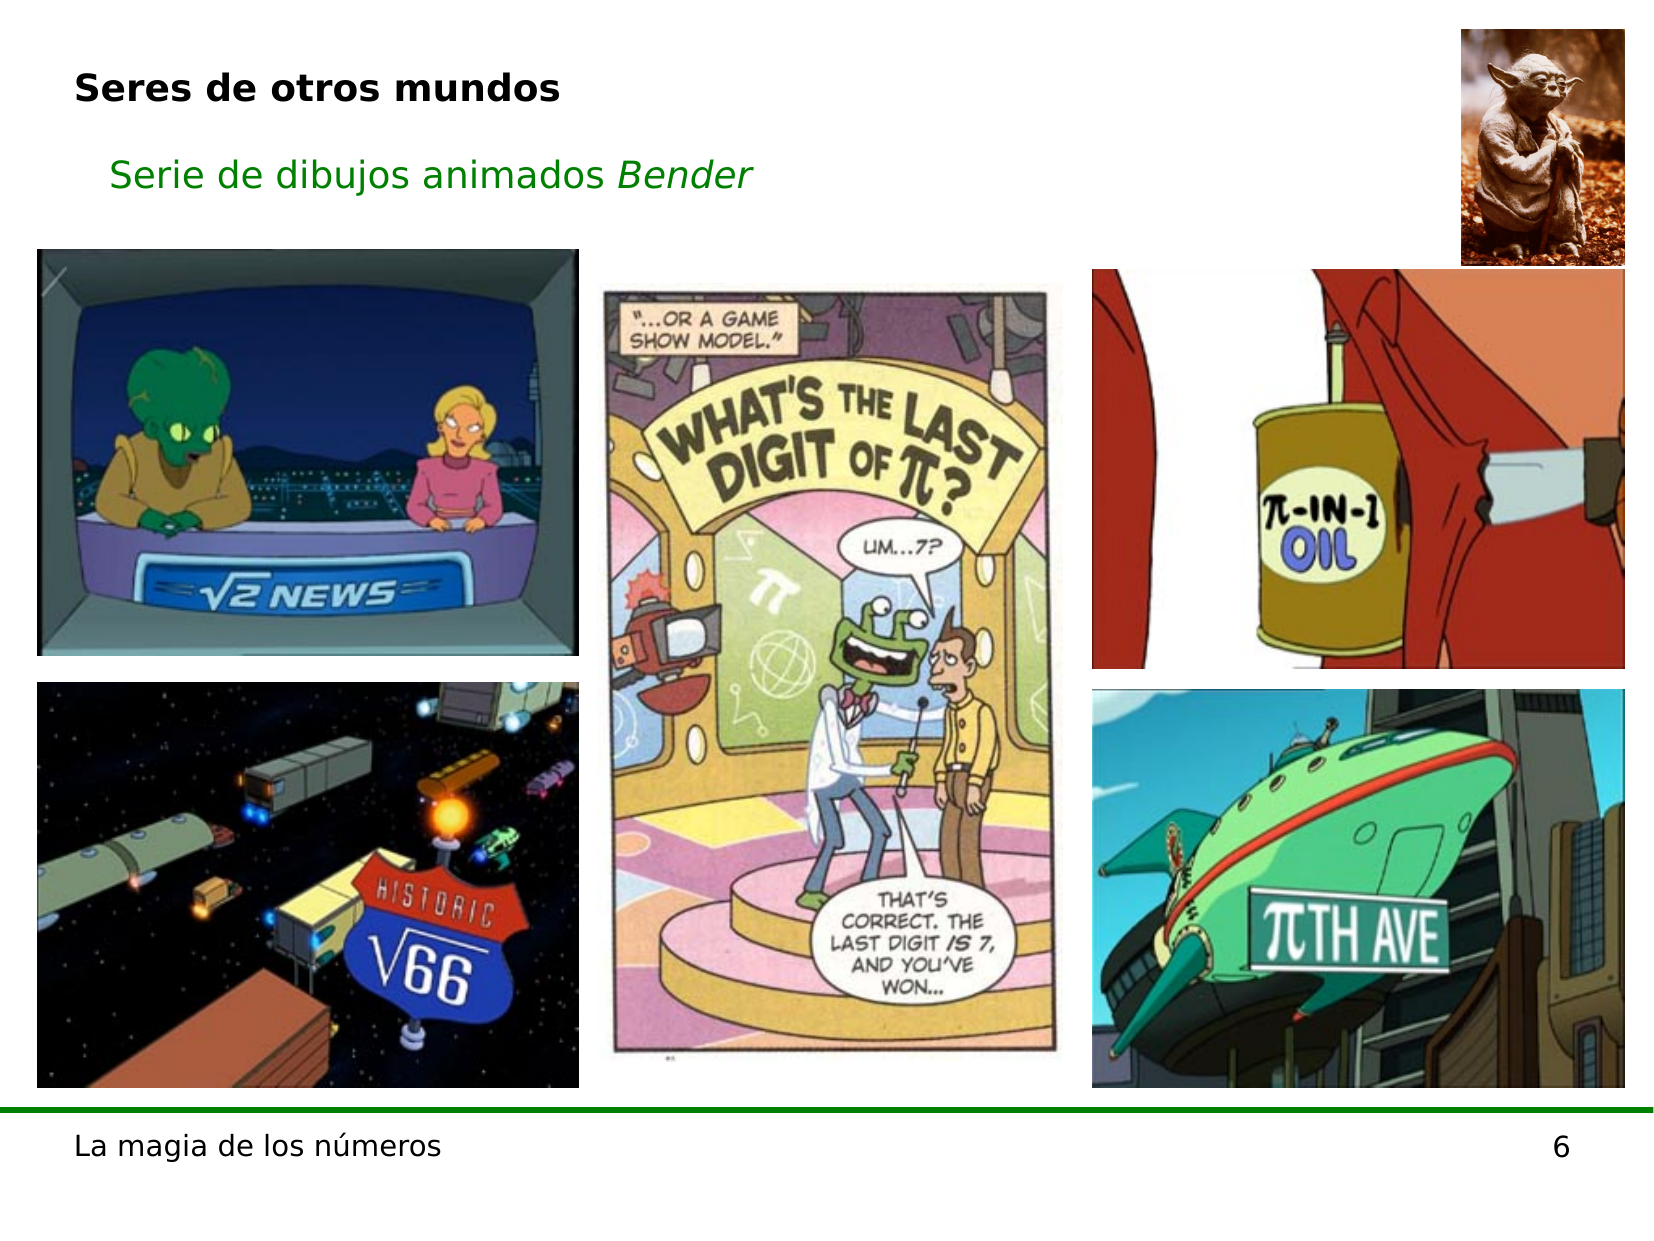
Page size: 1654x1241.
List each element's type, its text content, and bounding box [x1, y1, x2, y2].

picture [1461, 29, 1625, 266]
picture [597, 283, 1063, 1062]
picture [37, 249, 579, 656]
text_box Seres de otros mundos Serie de dibujos animados Bender [59, 59, 1182, 205]
picture [1092, 689, 1625, 1088]
picture [37, 682, 579, 1088]
text_box La magia de los números [59, 1122, 975, 1172]
picture [1092, 269, 1625, 669]
